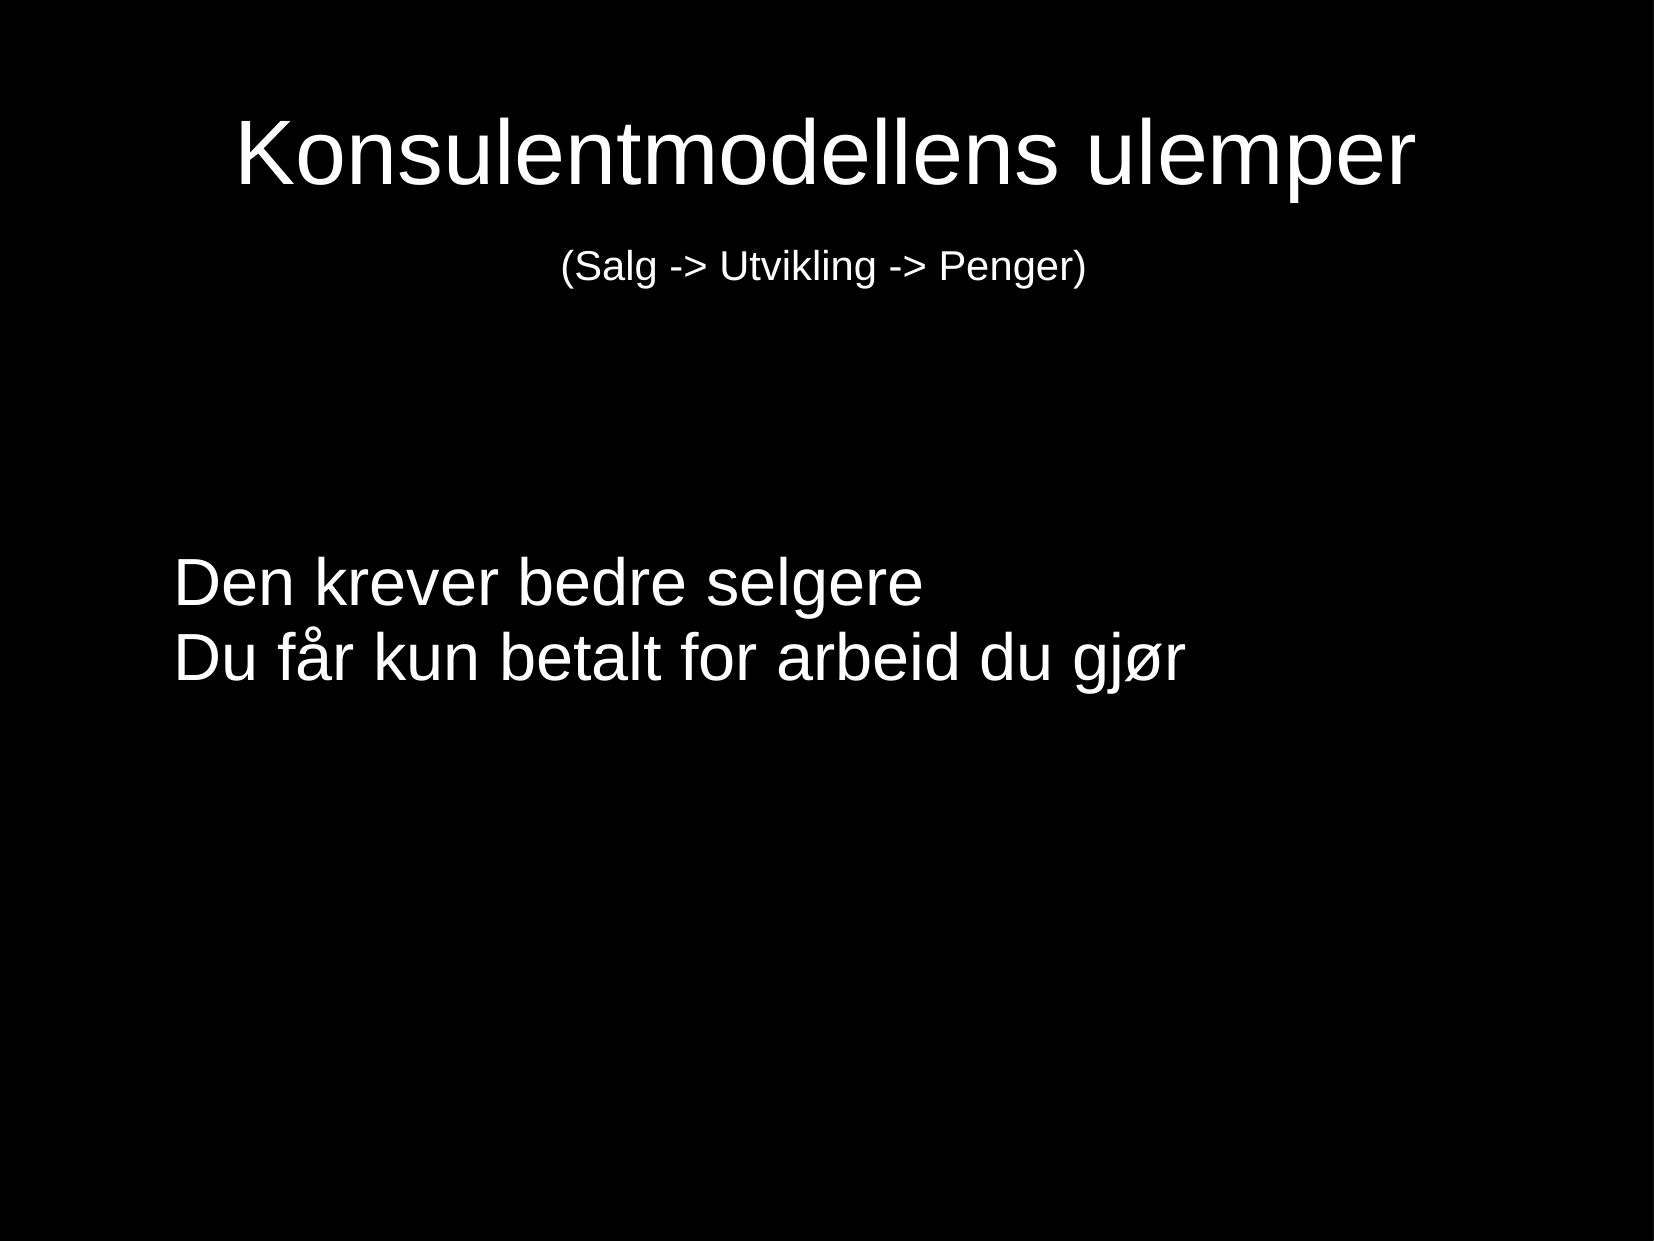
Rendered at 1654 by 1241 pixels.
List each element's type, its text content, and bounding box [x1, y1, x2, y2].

text_box (Salg -> Utvikling -> Penger) [408, 205, 1240, 326]
subtitle Den krever bedre selgere Du får kun betalt for arbeid du gjør [82, 0, 1571, 1241]
